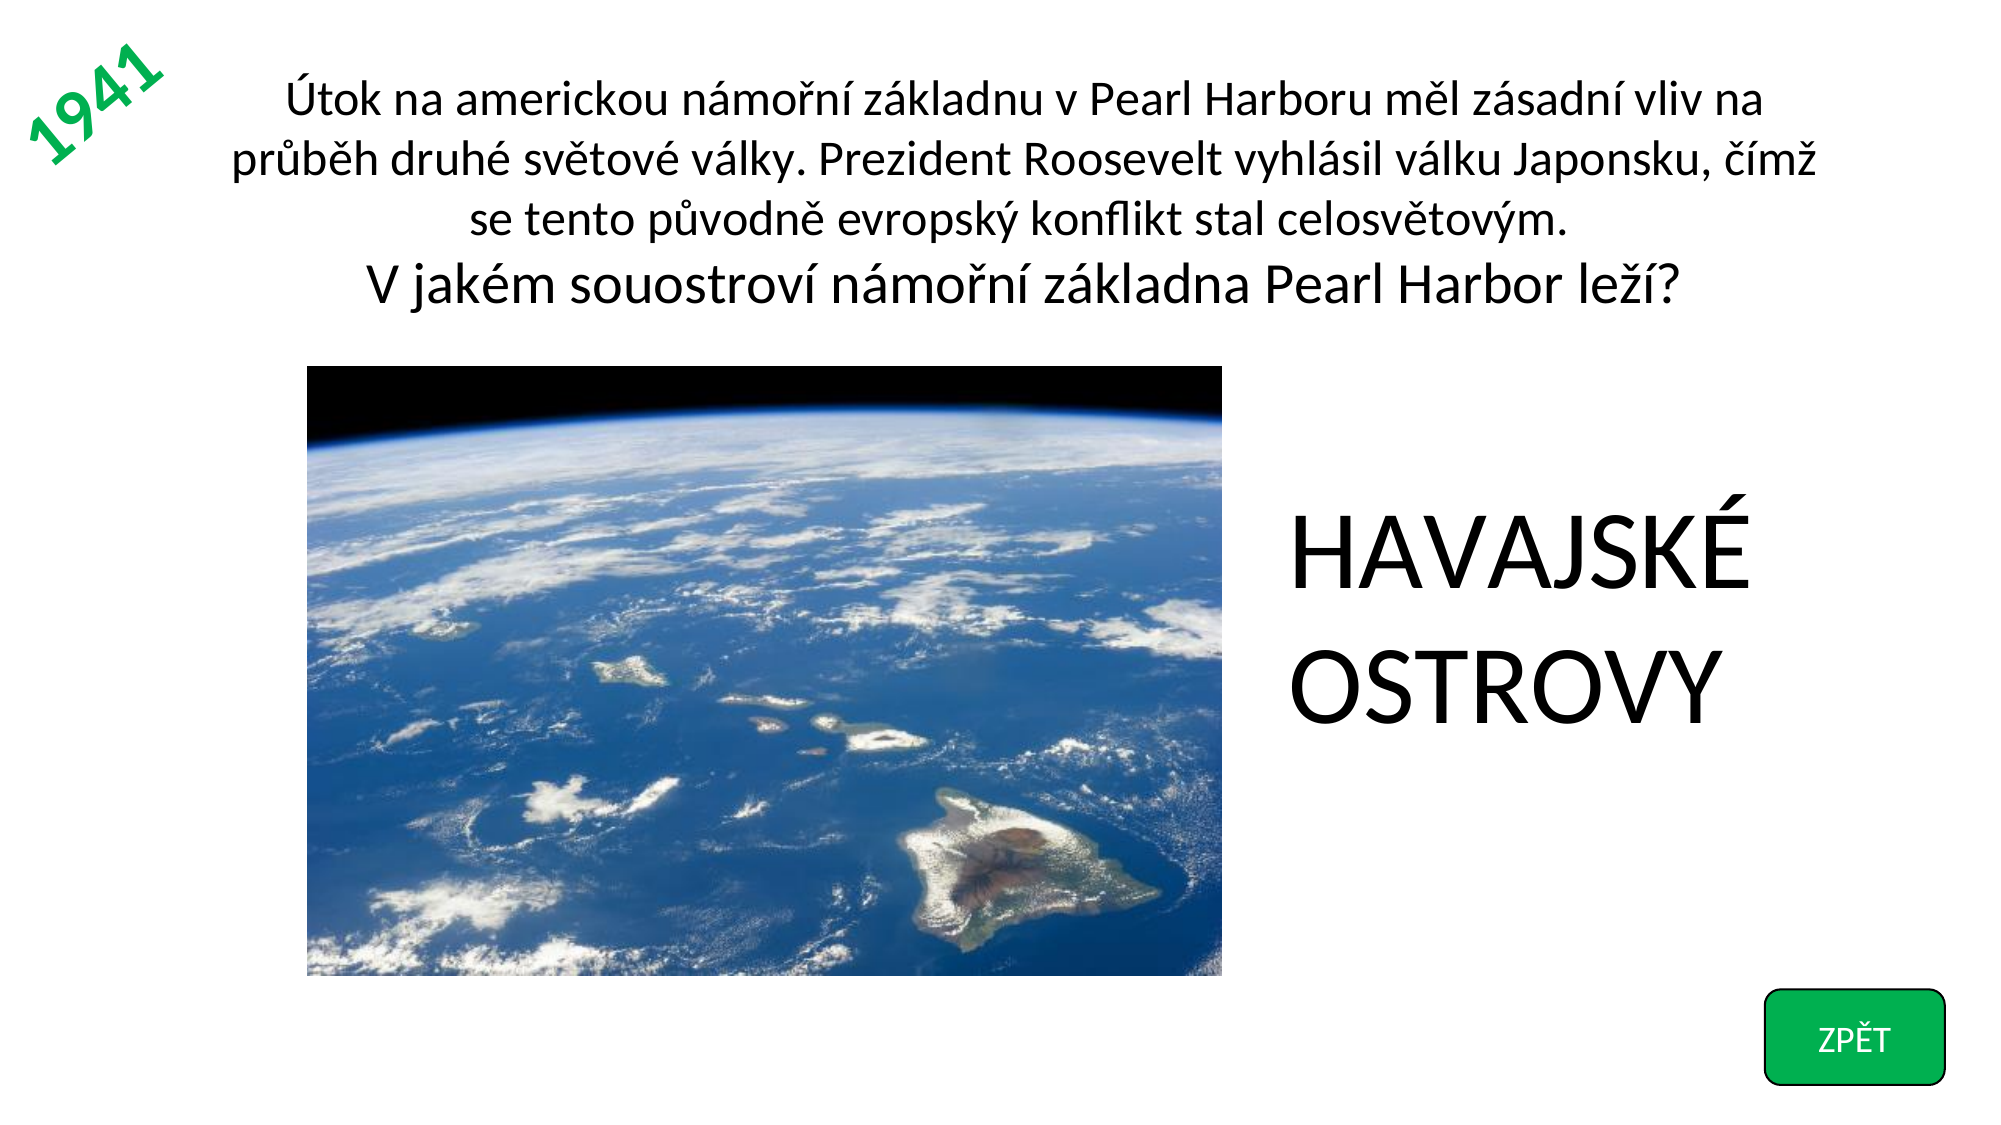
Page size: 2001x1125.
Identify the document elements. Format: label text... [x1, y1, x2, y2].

picture [307, 366, 1222, 976]
text_box 1941 [0, 1, 193, 199]
text_box HAVAJSKÉ OSTROVY [1273, 467, 1769, 754]
text_box Útok na americkou námořní základnu v Pearl Harboru měl zásadní vliv na průběh druhé světové války. Prezident Roosevelt vyhlásil válku Japonsku, čímž se tento původně evropský konflikt stal celosvětovým. V jakém souostroví námořní základna Pearl Harbor leží? [195, 57, 1855, 324]
text_box ZPĚT [1764, 989, 1945, 1085]
